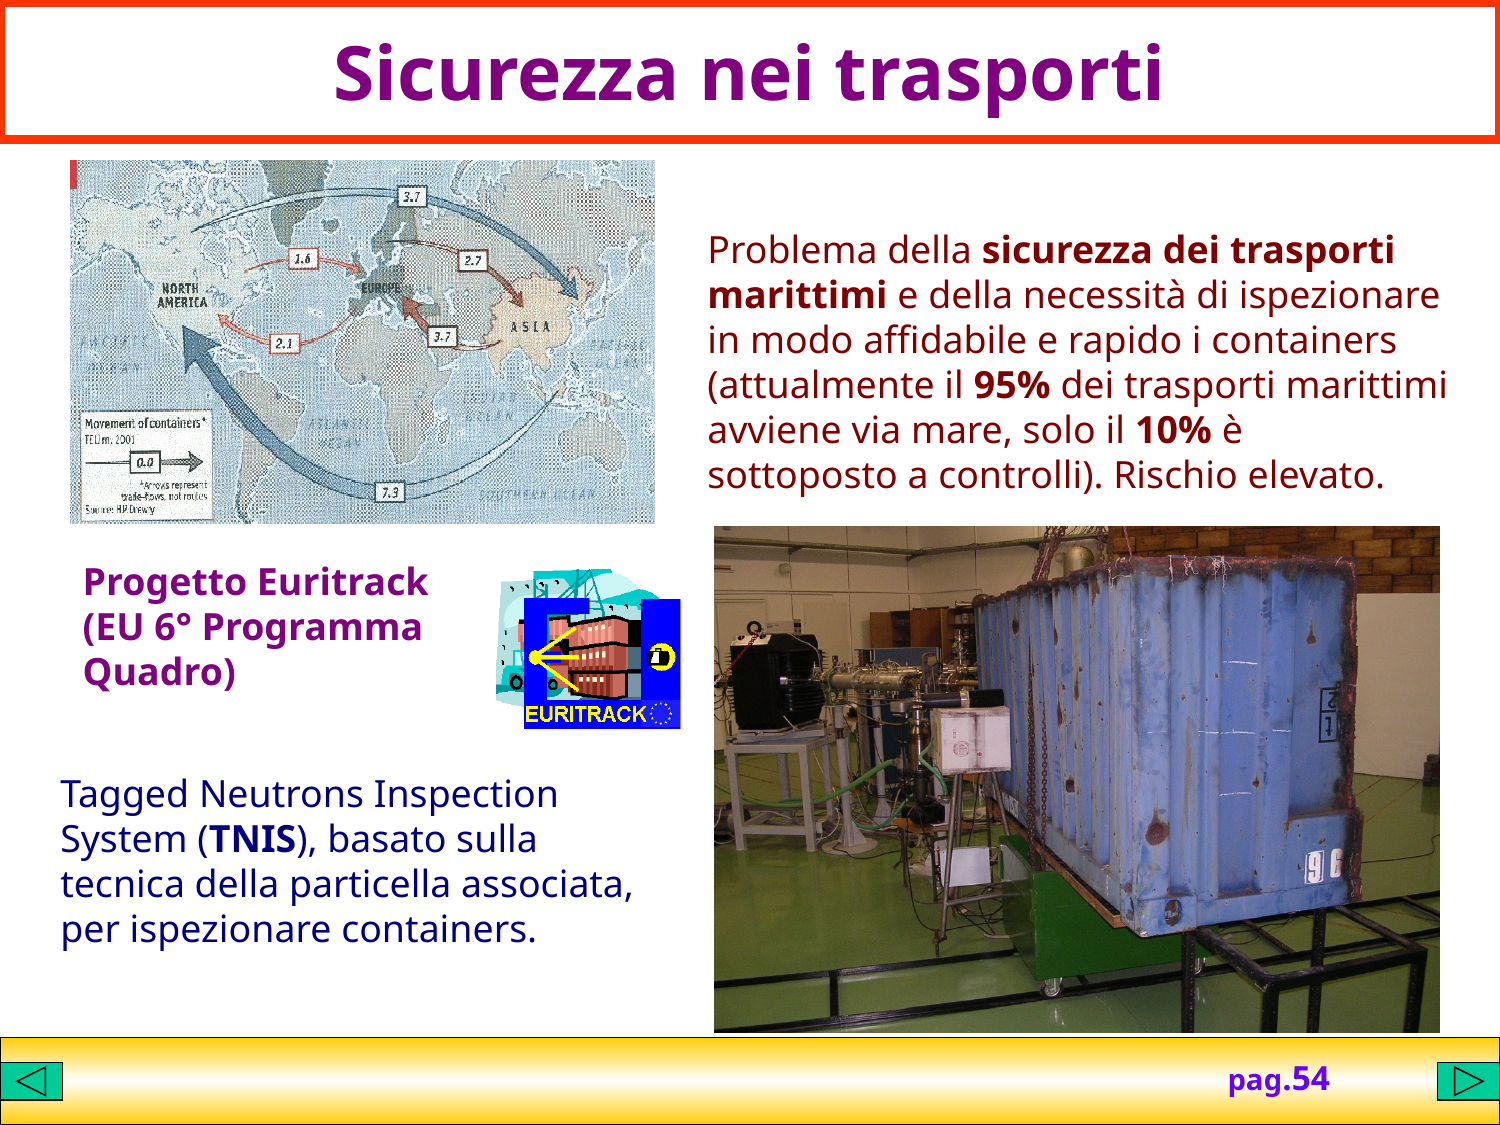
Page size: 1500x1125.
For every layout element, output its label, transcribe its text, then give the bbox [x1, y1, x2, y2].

title Sicurezza nei trasporti [0, 2, 1500, 140]
chart [496, 568, 686, 733]
text_box Problema della sicurezza dei trasporti marittimi e della necessità di ispezionare in modo affidabile e rapido i containers (attualmente il 95% dei trasporti marittimi avviene via mare, solo il 10% è sottoposto a controlli). Rischio elevato. [694, 218, 1463, 503]
text_box Tagged Neutrons Inspection System (TNIS), basato sulla tecnica della particella associata, per ispezionare containers. [47, 762, 674, 957]
picture [70, 160, 655, 524]
picture [714, 526, 1440, 1033]
text_box Progetto Euritrack (EU 6° Programma Quadro) [69, 550, 443, 700]
